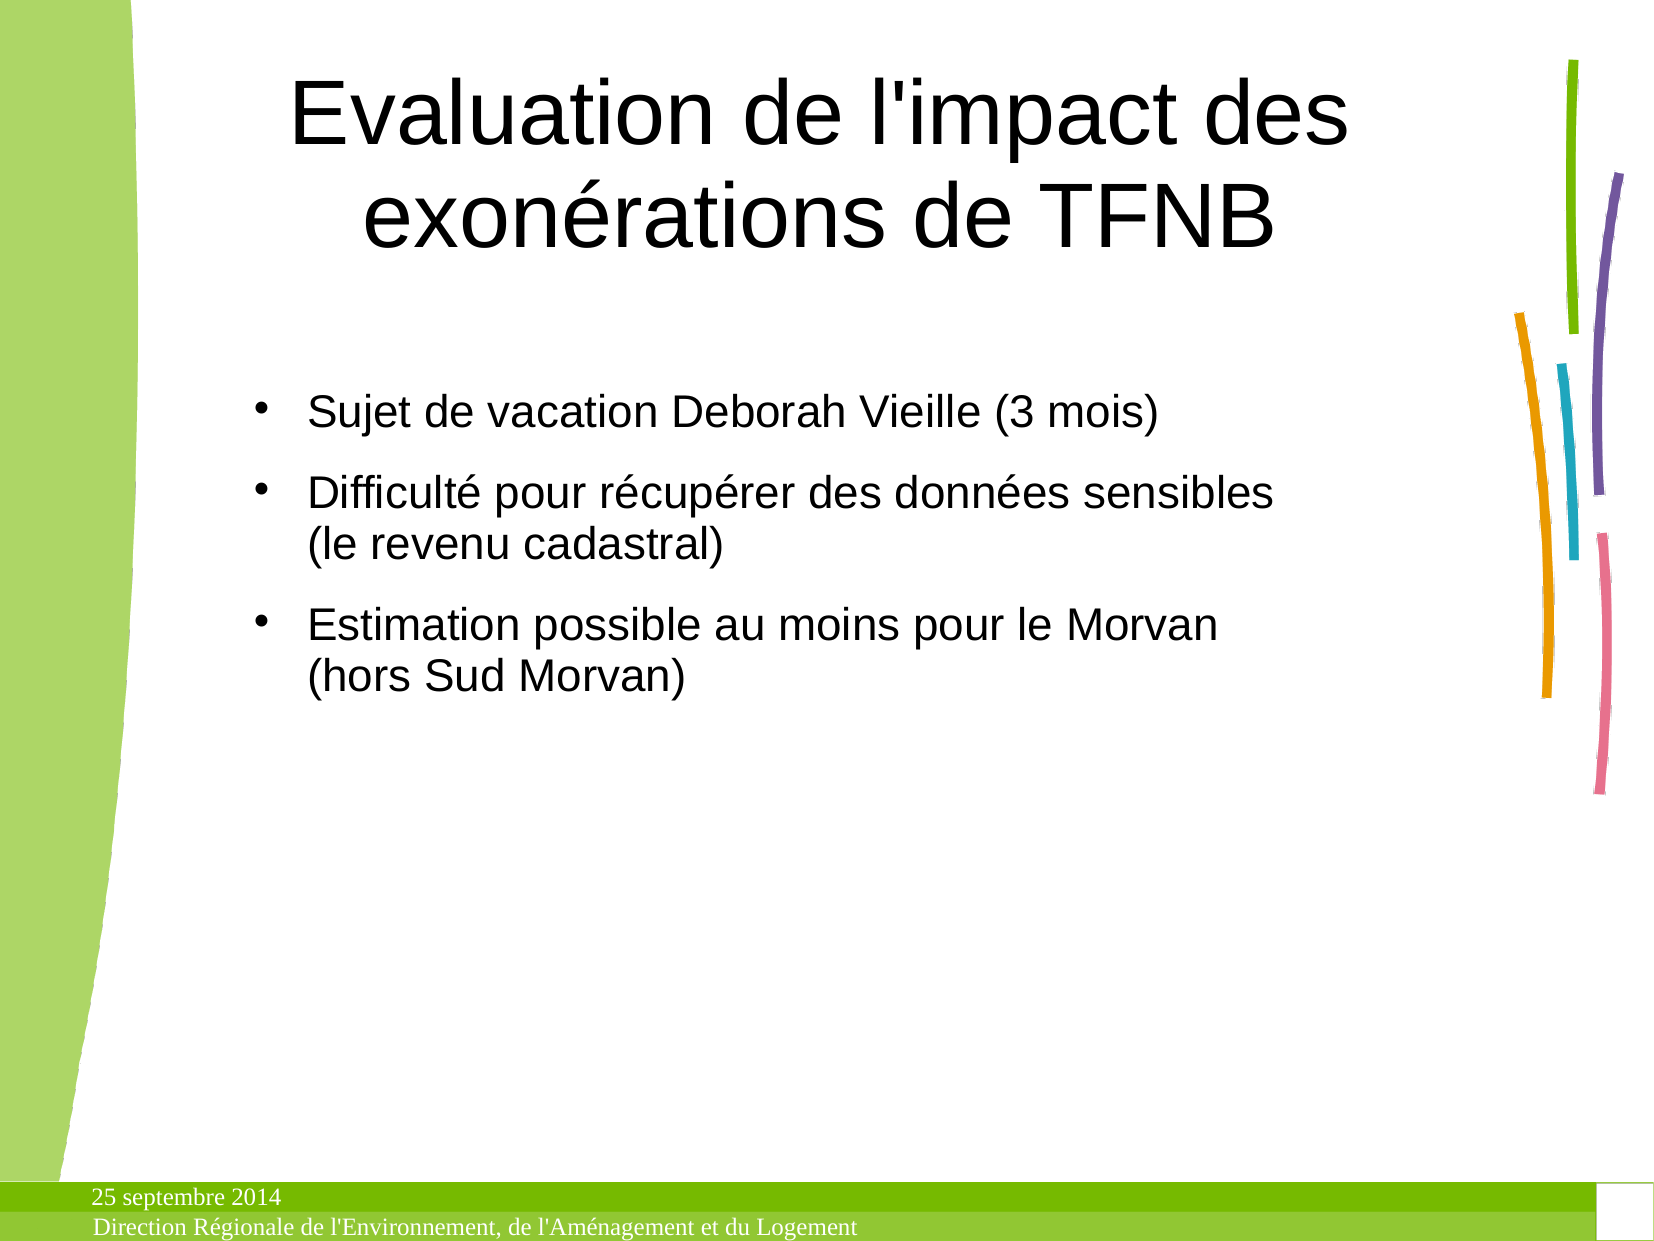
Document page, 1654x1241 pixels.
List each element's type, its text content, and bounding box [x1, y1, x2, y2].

picture [0, 0, 1654, 1241]
title Evaluation de l'impact des exonérations de TFNB [76, 56, 1565, 268]
list Sujet de vacation Deborah Vieille (3 mois) Difficulté pour récupérer des données sensibles (le revenu cadastral) Estimation possible au moins pour le Morvan (hors Sud Morvan) [236, 383, 1300, 777]
